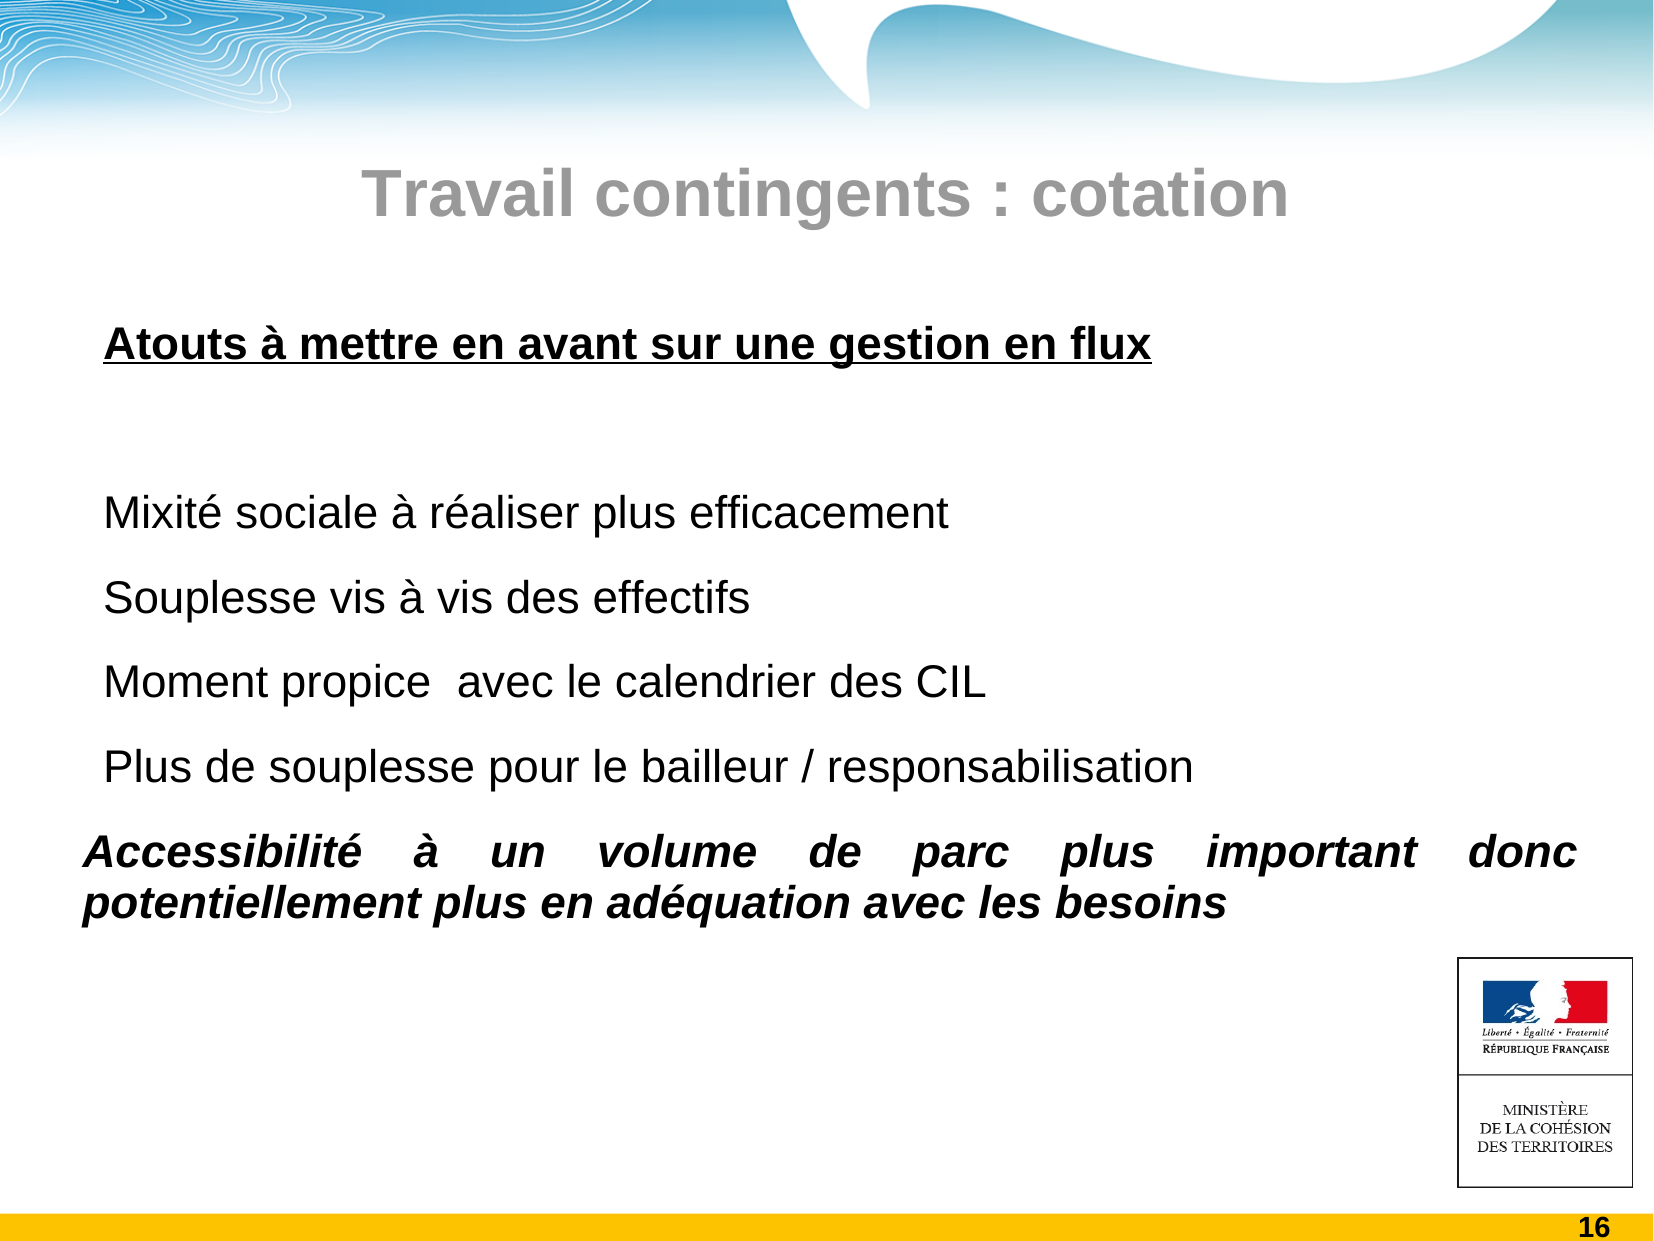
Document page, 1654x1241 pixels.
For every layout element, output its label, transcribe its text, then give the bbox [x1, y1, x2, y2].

text_box Travail contingents : cotation [82, 88, 1571, 242]
picture [0, 0, 1654, 1241]
text_box Atouts à mettre en avant sur une gestion en flux Mixité sociale à réaliser plus efficacement Souplesse vis à vis des effectifs Moment propice avec le calendrier des CIL Plus de souplesse pour le bailleur / responsabilisation Accessibilité à un volume de parc plus important donc potentiellement plus en adéquation avec les besoins [82, 242, 1579, 1059]
